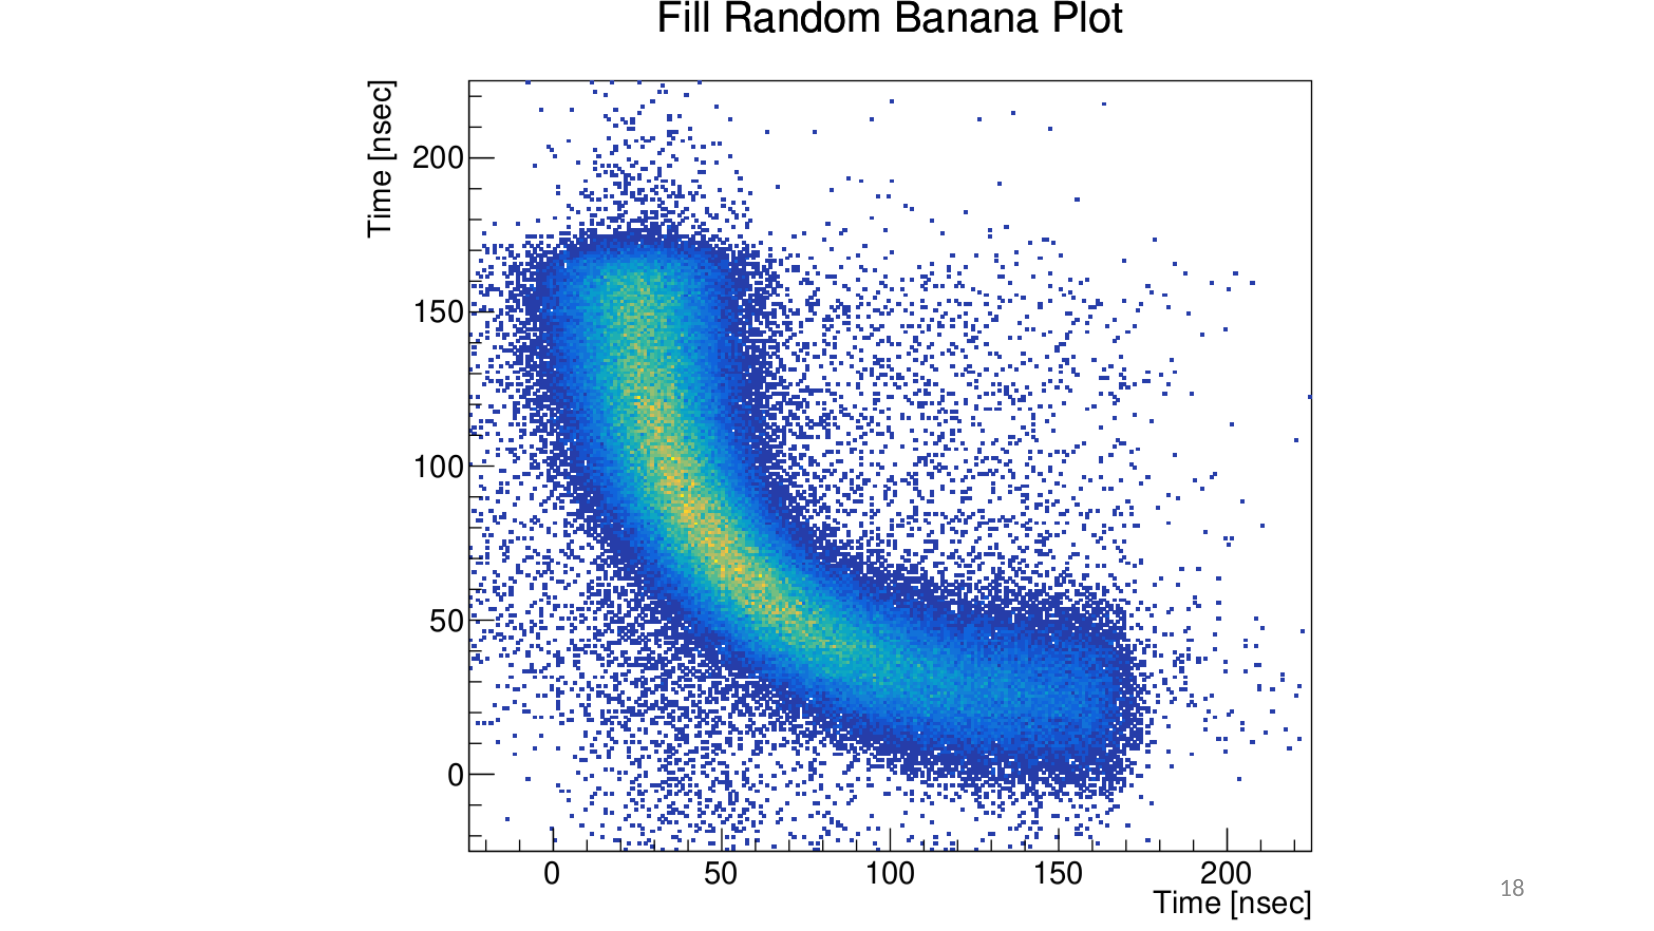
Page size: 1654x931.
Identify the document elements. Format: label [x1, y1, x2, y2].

picture [367, 0, 1328, 931]
